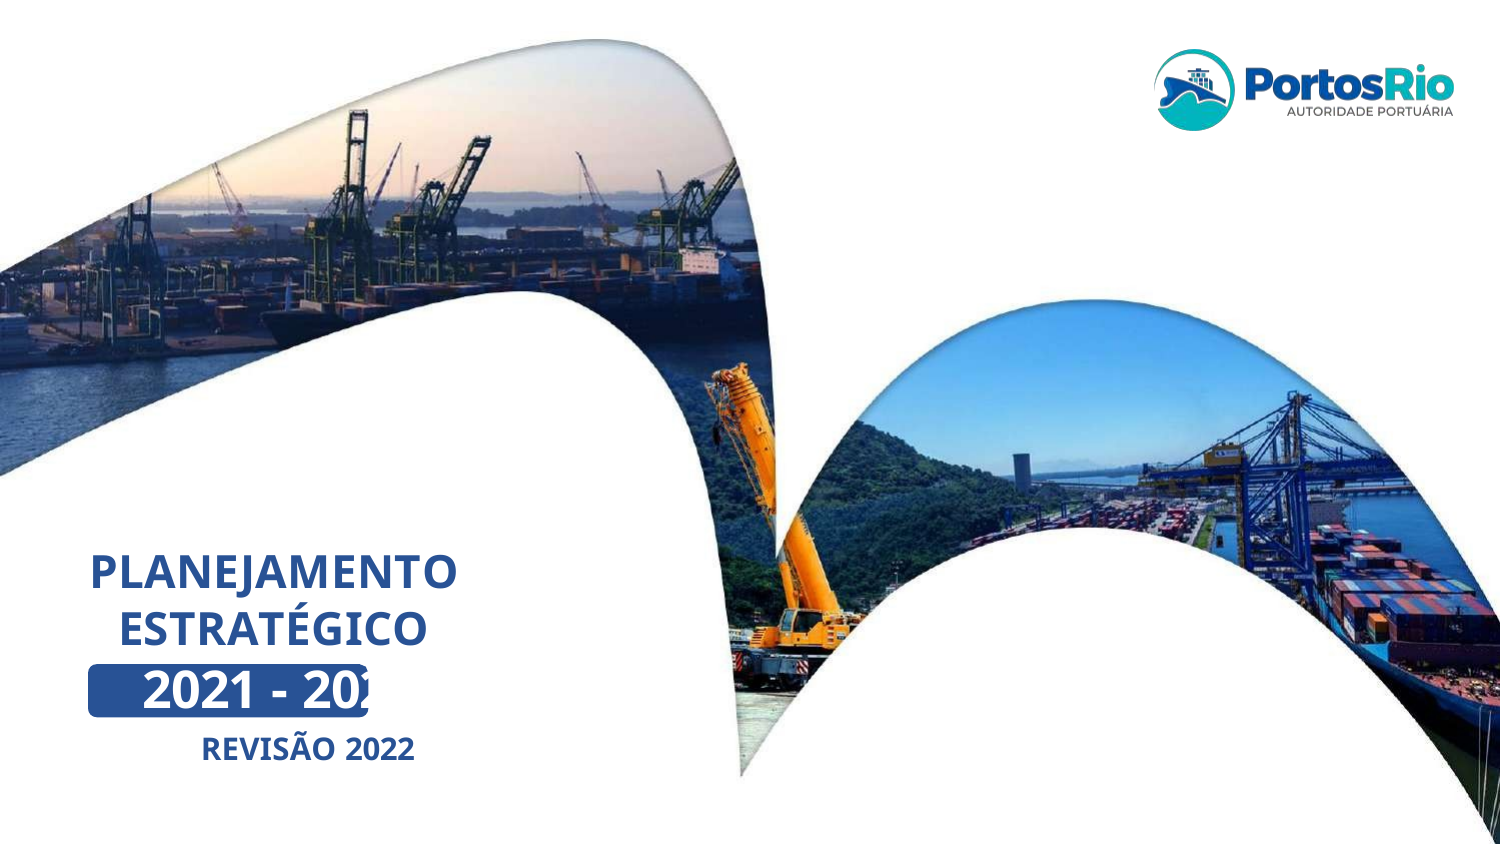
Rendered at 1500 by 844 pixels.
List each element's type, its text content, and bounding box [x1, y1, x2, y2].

title PLANEJAMENTO ESTRATÉGICO 2021 - 2025 REVISÃO 2022 [87, 541, 526, 770]
picture [0, 32, 1500, 844]
